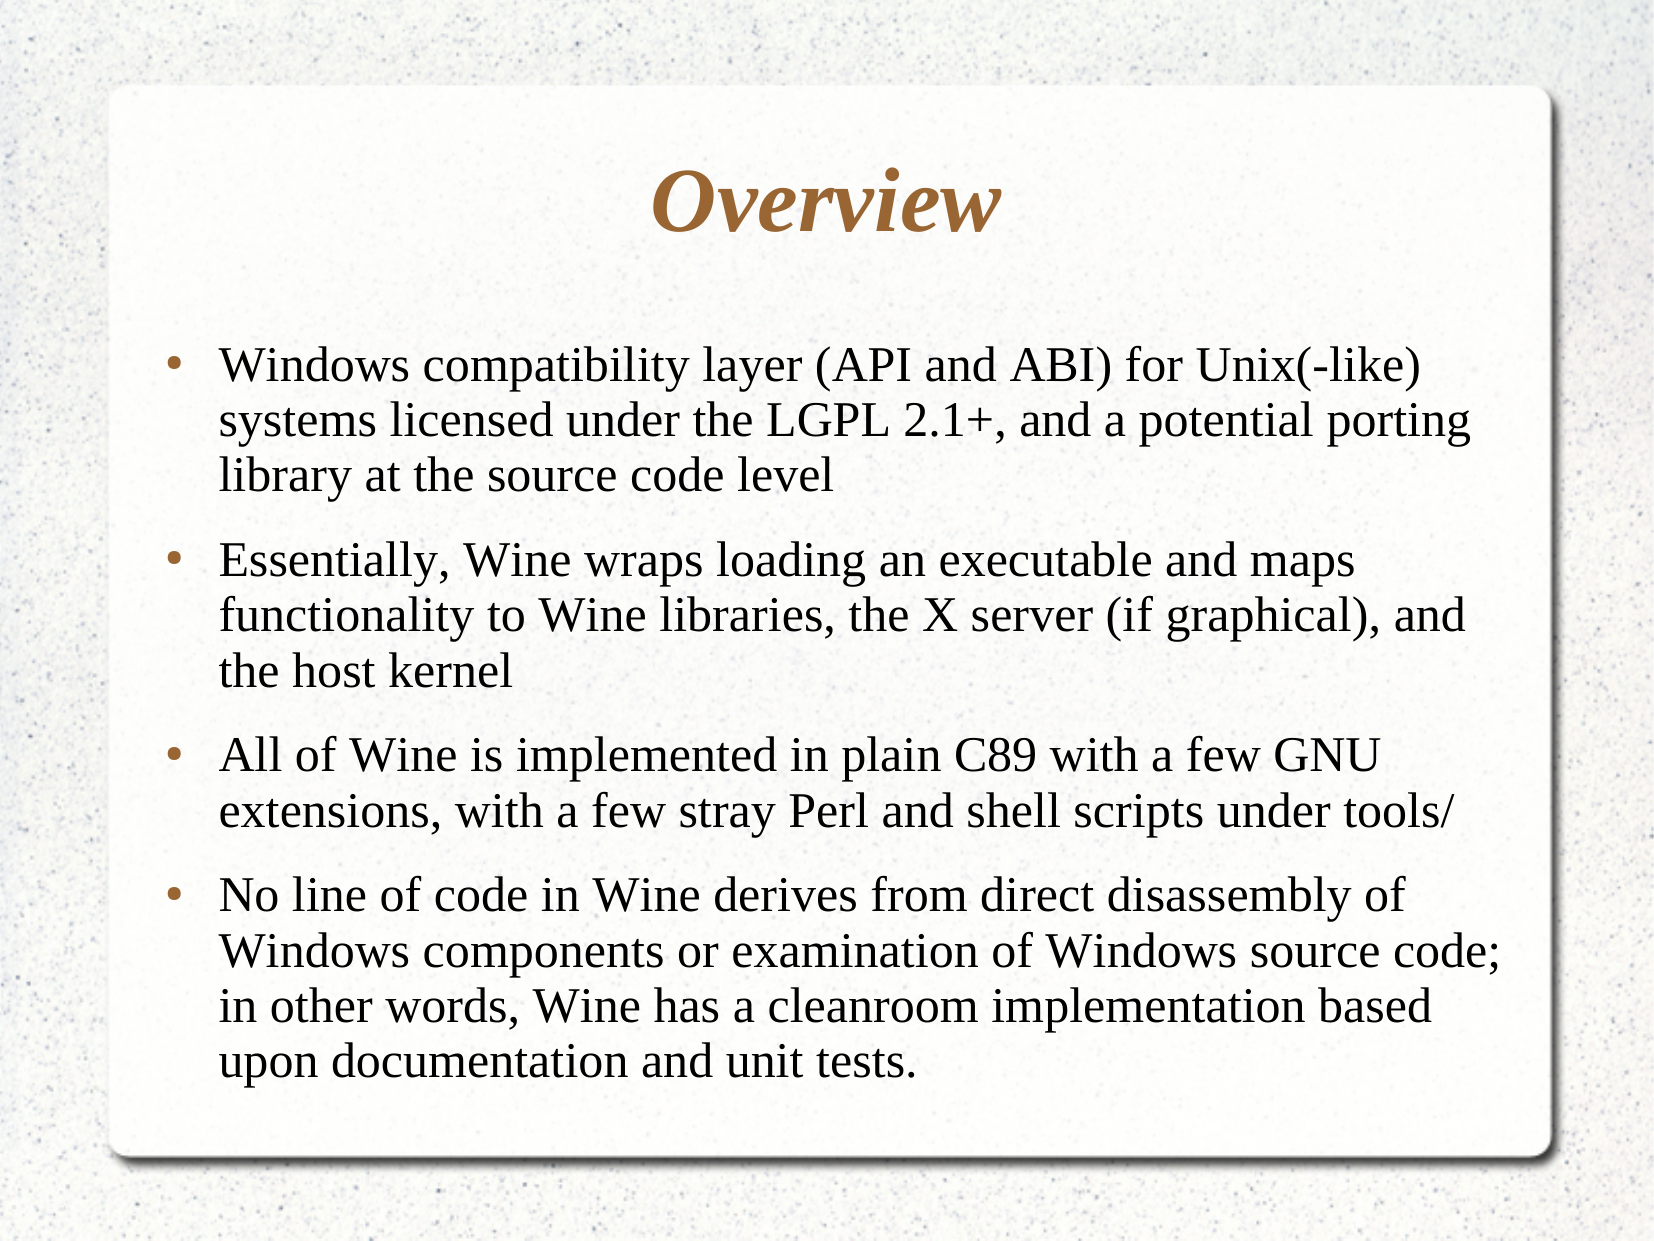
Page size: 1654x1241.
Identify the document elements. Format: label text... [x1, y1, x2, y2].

title Overview [118, 104, 1536, 297]
picture [0, 0, 1654, 1241]
list Windows compatibility layer (API and ABI) for Unix(-like) systems licensed under the LGPL 2.1+, and a potential porting library at the source code level Essentially, Wine wraps loading an executable and maps functionality to Wine libraries, the X server (if graphical), and the host kernel All of Wine is implemented in plain C89 with a few GNU extensions, with a few stray Perl and shell scripts under tools/ No line of code in Wine derives from direct disassembly of Windows components or examination of Windows source code; in other words, Wine has a cleanroom implementation based upon documentation and unit tests. [147, 336, 1506, 1089]
